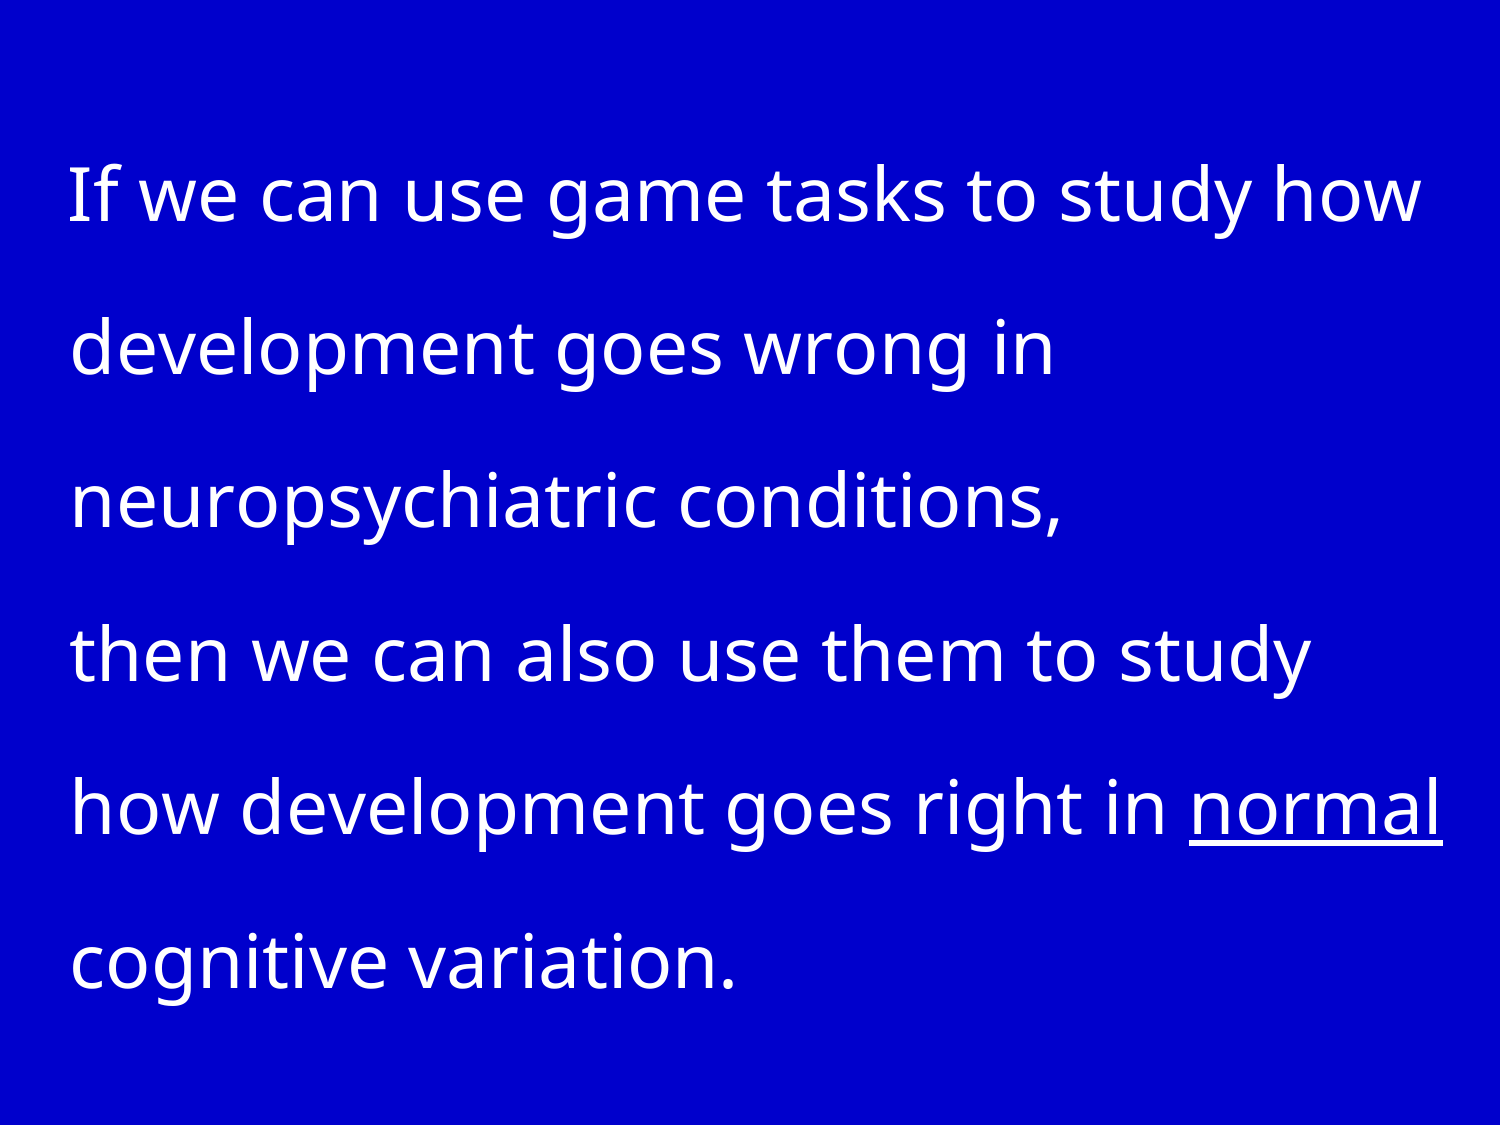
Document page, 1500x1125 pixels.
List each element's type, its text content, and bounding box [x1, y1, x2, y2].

title If we can use game tasks to study how development goes wrong in neuropsychiatric conditions, then we can also use them to study how development goes right in normal cognitive variation. [52, 223, 1464, 877]
